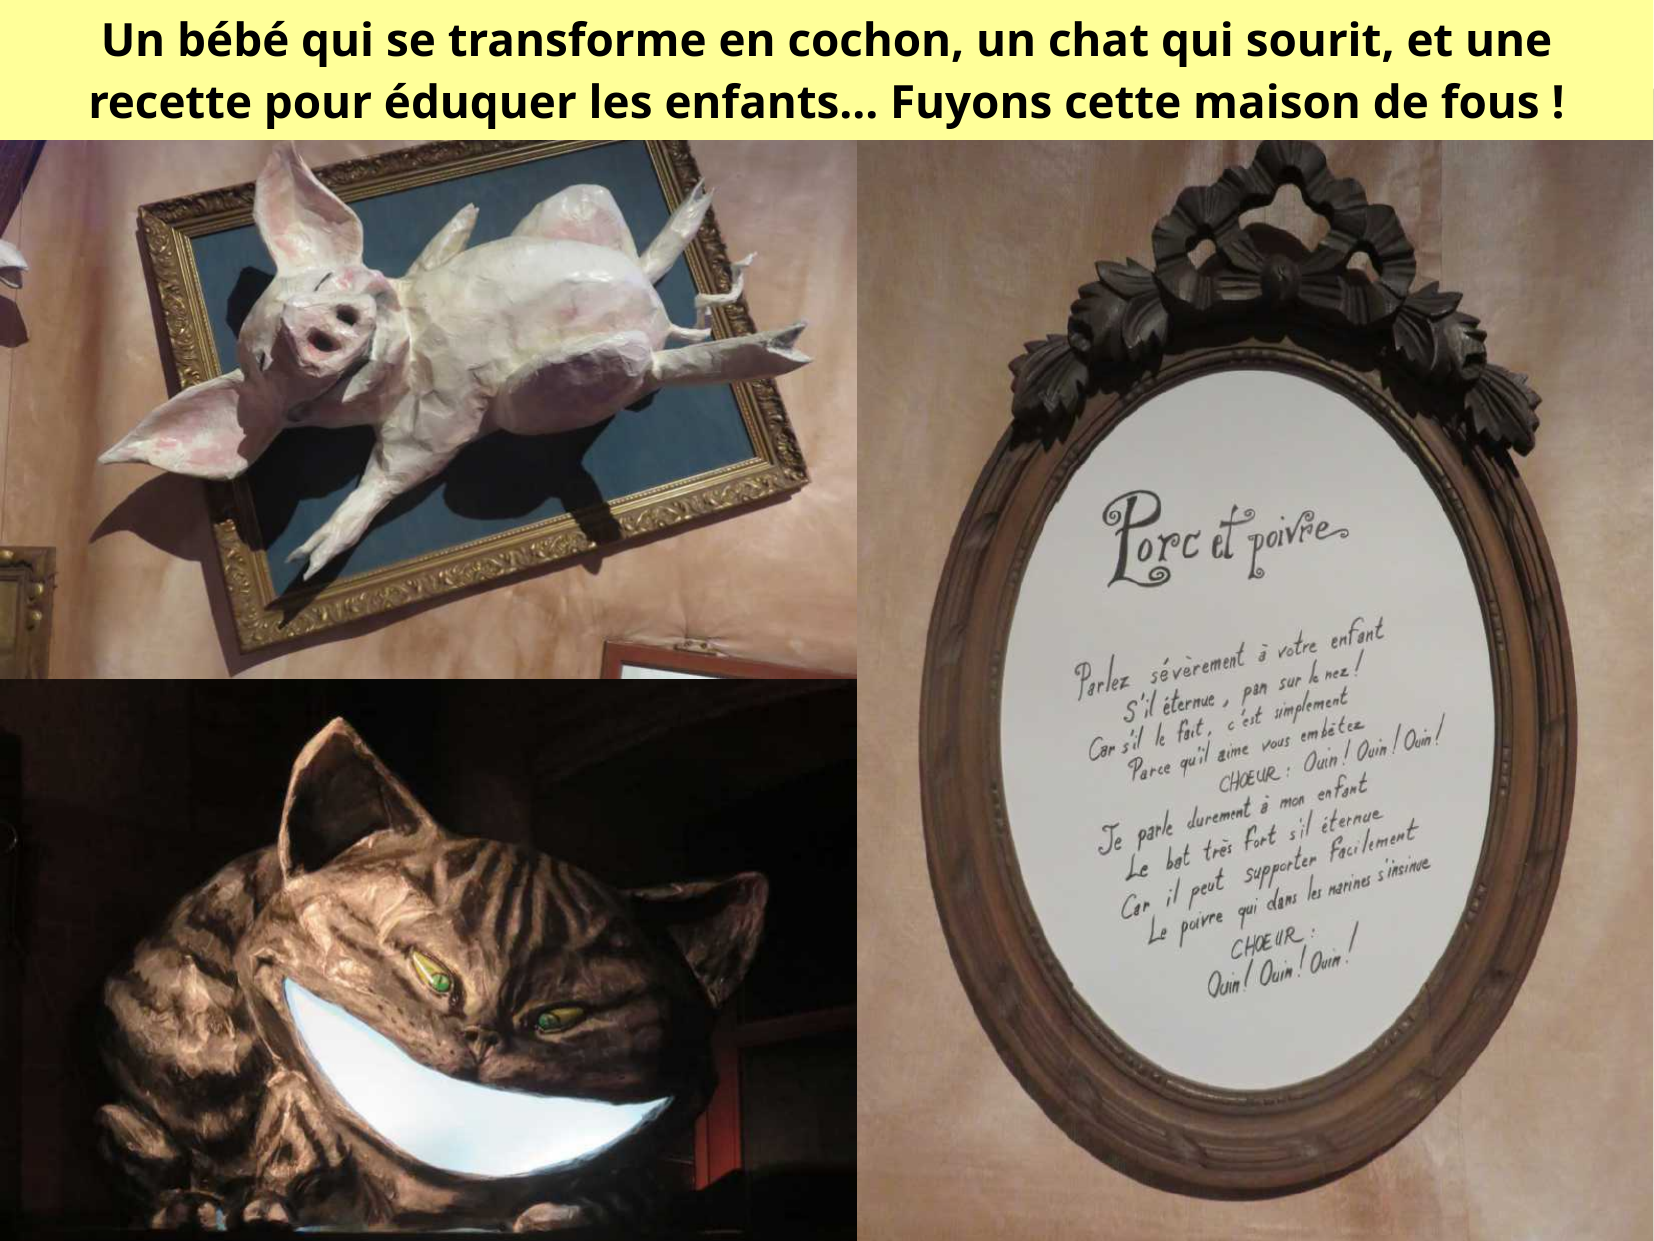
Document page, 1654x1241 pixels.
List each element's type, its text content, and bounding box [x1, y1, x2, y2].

text_box Un bébé qui se transforme en cochon, un chat qui sourit, et une recette pour éduquer les enfants... Fuyons cette maison de fous ! [0, 0, 1654, 130]
picture [0, 140, 1654, 1241]
